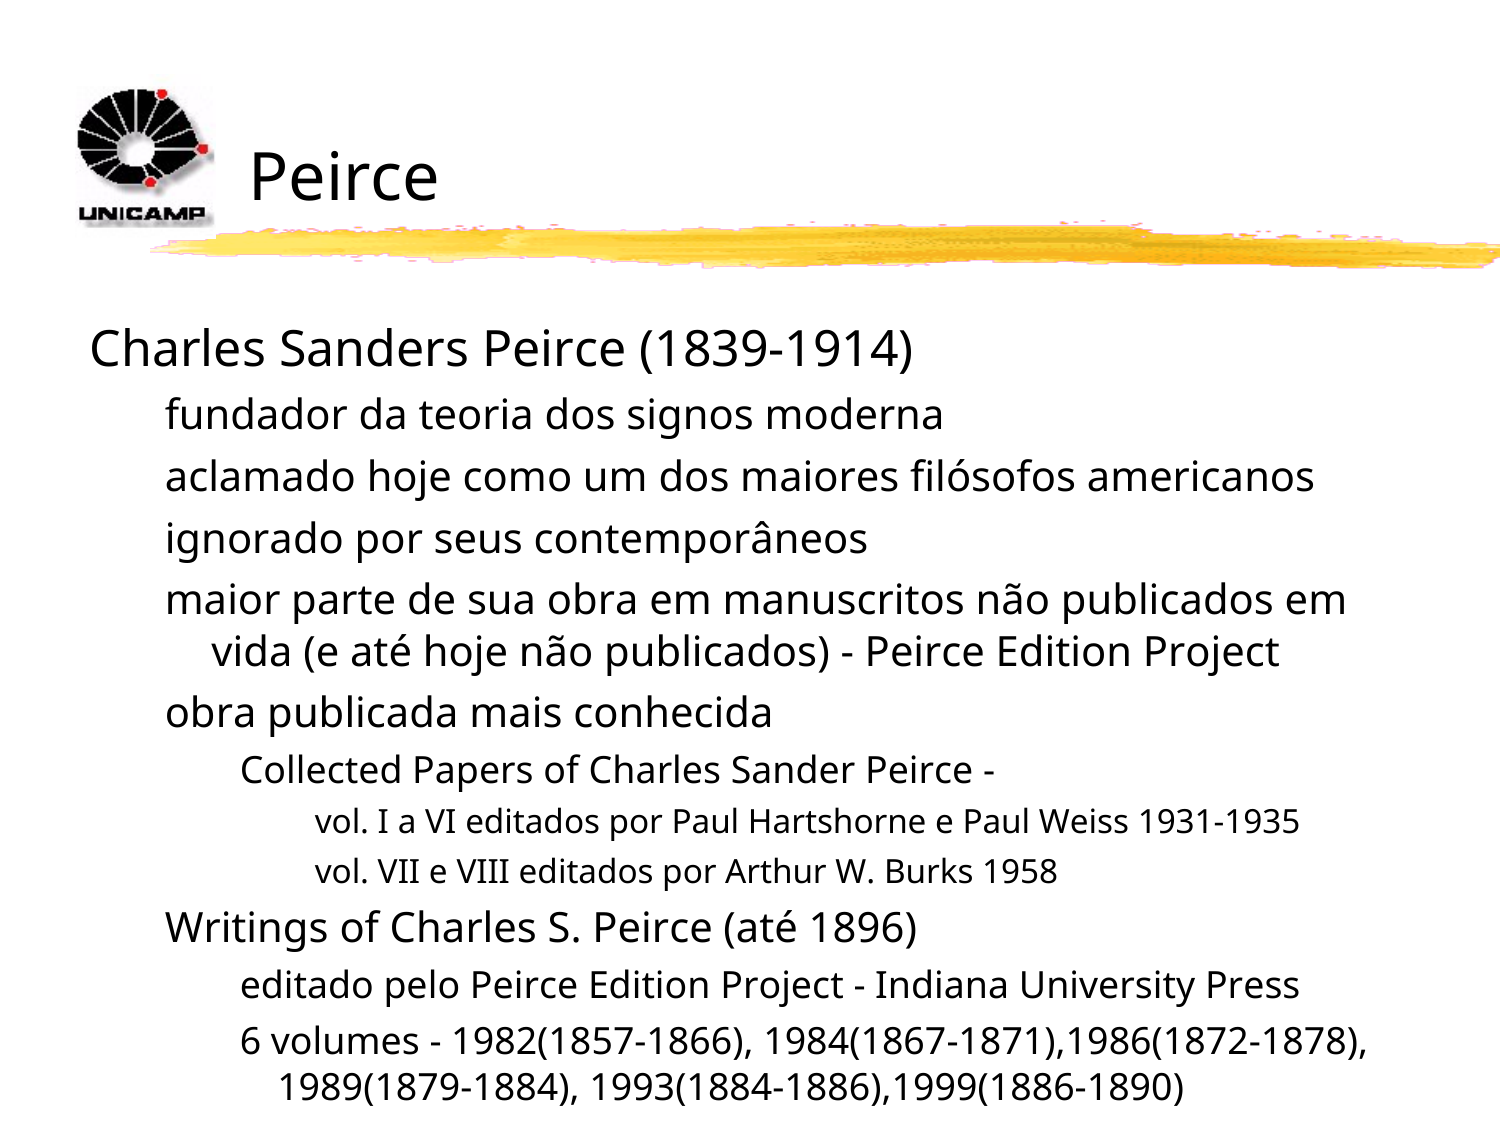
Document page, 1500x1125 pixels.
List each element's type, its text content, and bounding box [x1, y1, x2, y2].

picture [75, 74, 1500, 279]
list Charles Sanders Peirce (1839-1914) fundador da teoria dos signos moderna aclamado hoje como um dos maiores filósofos americanos ignorado por seus contemporâneos maior parte de sua obra em manuscritos não publicados em vida (e até hoje não publicados) - Peirce Edition Project obra publicada mais conhecida Collected Papers of Charles Sander Peirce - vol. I a VI editados por Paul Hartshorne e Paul Weiss 1931-1935 vol. VII e VIII editados por Arthur W. Burks 1958 Writings of Charles S. Peirce (até 1896) editado pelo Peirce Edition Project - Indiana University Press 6 volumes - 1982(1857-1866), 1984(1867-1871),1986(1872-1878), 1989(1879-1884), 1993(1884-1886),1999(1886-1890) [74, 309, 1417, 1035]
title Peirce [233, 37, 1434, 225]
